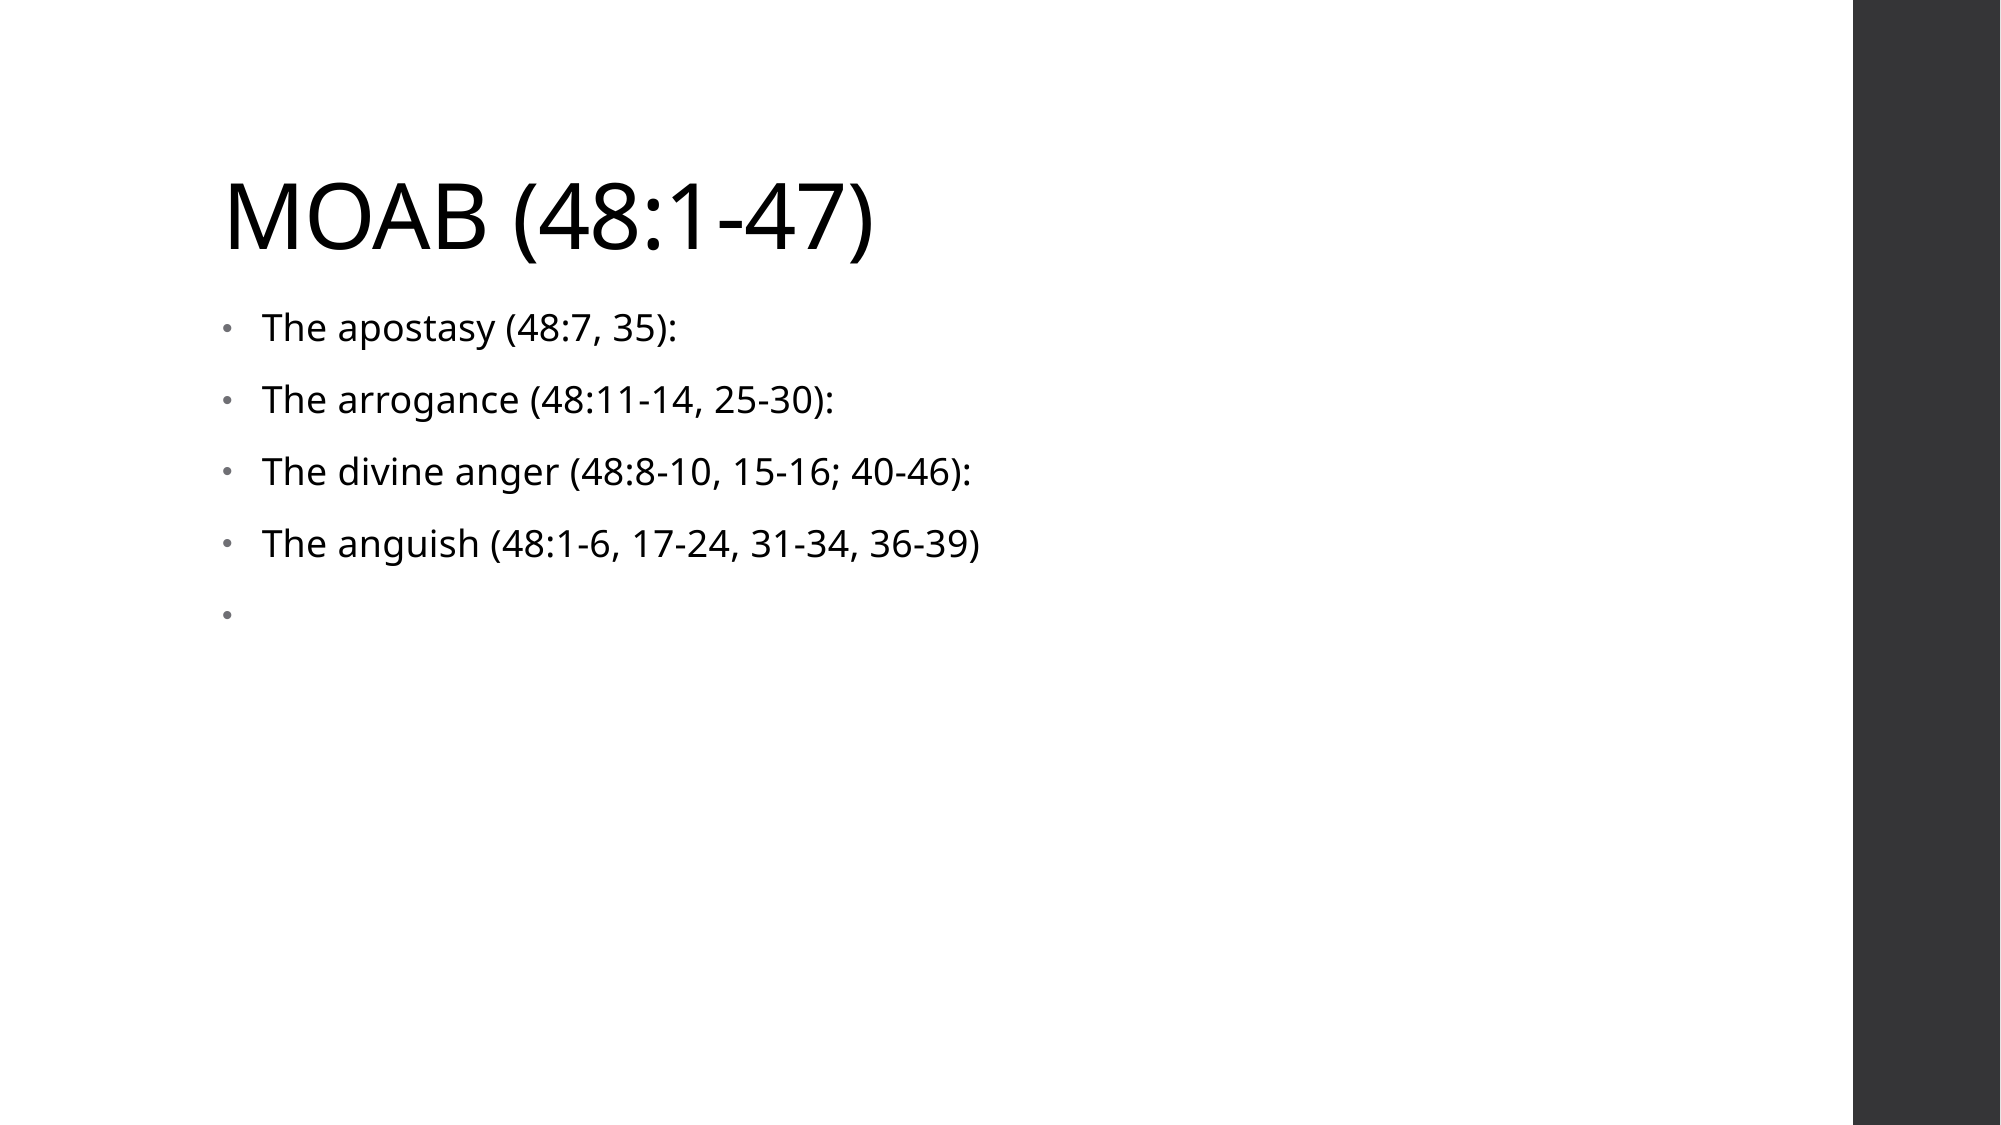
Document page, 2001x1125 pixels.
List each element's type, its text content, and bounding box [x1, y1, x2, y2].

list The apostasy (48:7, 35): The arrogance (48:11-14, 25-30): The divine anger (48:8-10, 15-16; 40-46): The anguish (48:1-6, 17-24, 31-34, 36-39) [206, 299, 1617, 1014]
title MOAB (48:1-47) [206, 60, 1797, 278]
